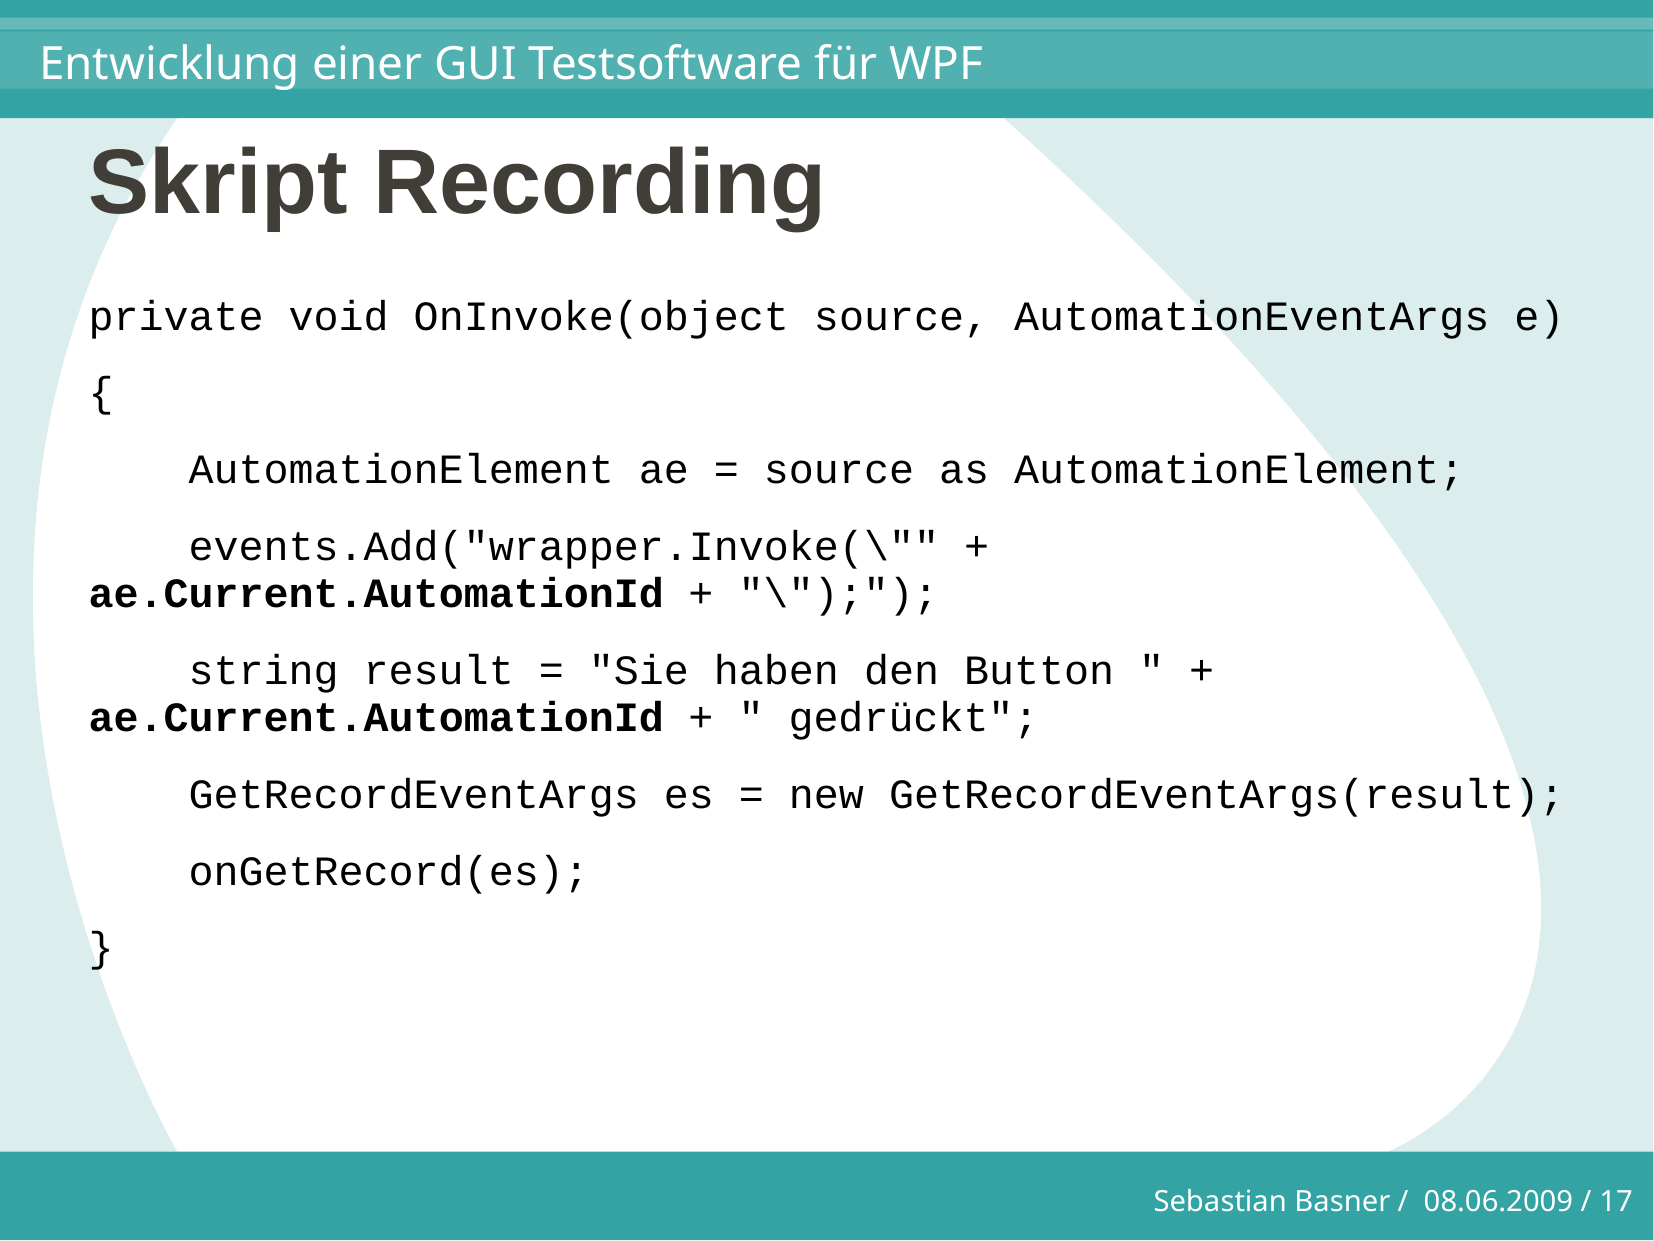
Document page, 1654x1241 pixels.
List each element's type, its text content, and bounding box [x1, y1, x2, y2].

list private void OnInvoke(object source, AutomationEventArgs e) { AutomationElement ae = source as AutomationElement; events.Add("wrapper.Invoke(\"" + ae.Current.AutomationId + "\");"); string result = "Sie haben den Button " + ae.Current.AutomationId + " gedrückt"; GetRecordEventArgs es = new GetRecordEventArgs(result); onGetRecord(es); } [88, 295, 1577, 1099]
title Skript Recording [88, 130, 1577, 234]
